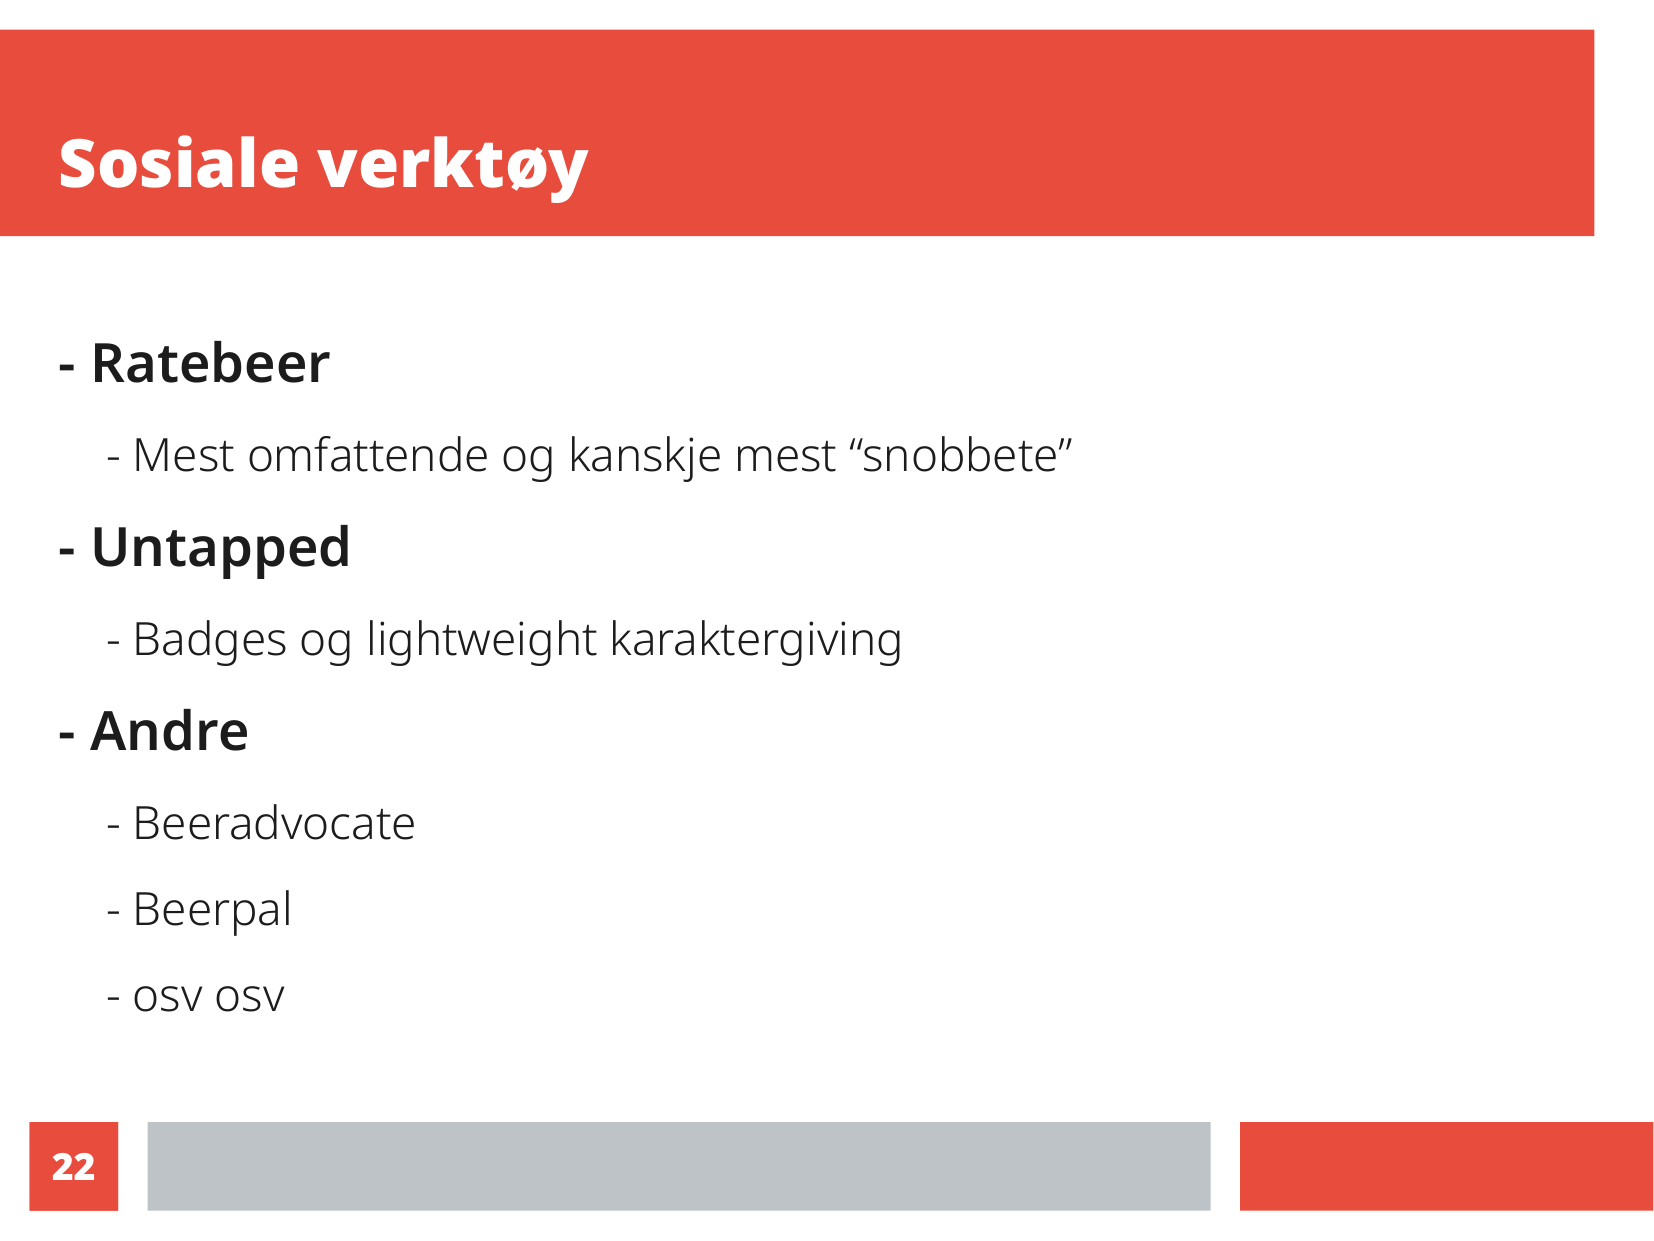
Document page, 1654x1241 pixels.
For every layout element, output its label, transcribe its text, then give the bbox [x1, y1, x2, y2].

title Sosiale verktøy [59, 59, 1595, 207]
list - Ratebeer - Mest omfattende og kanskje mest “snobbete” - Untapped - Badges og lightweight karaktergiving - Andre - Beeradvocate - Beerpal - osv osv [59, 324, 1565, 1093]
